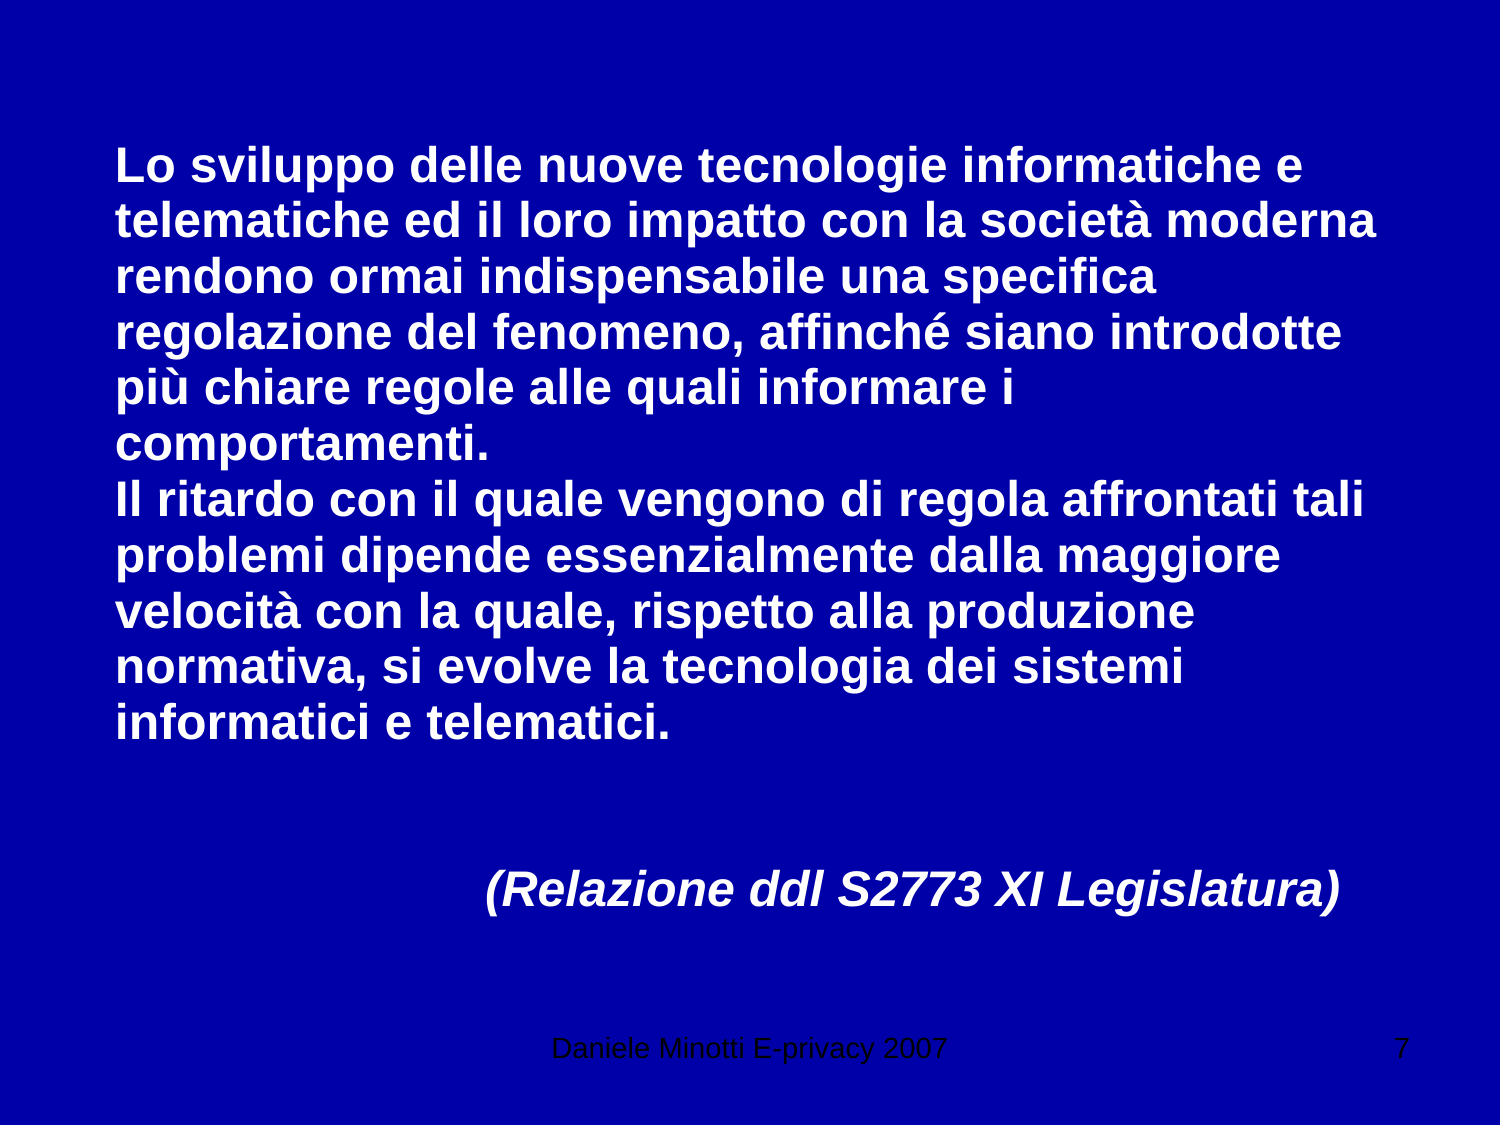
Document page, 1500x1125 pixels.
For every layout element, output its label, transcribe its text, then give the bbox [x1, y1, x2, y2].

title Lo sviluppo delle nuove tecnologie informatiche e telematiche ed il loro impatto con la società moderna rendono ormai indispensabile una specifica regolazione del fenomeno, affinché siano introdotte più chiare regole alle quali informare i comportamenti. Il ritardo con il quale vengono di regola affrontati tali problemi dipende essenzialmente dalla maggiore velocità con la quale, rispetto alla produzione normativa, si evolve la tecnologia dei sistemi informatici e telematici. (Relazione ddl S2773 XI Legislatura) [100, 90, 1400, 965]
